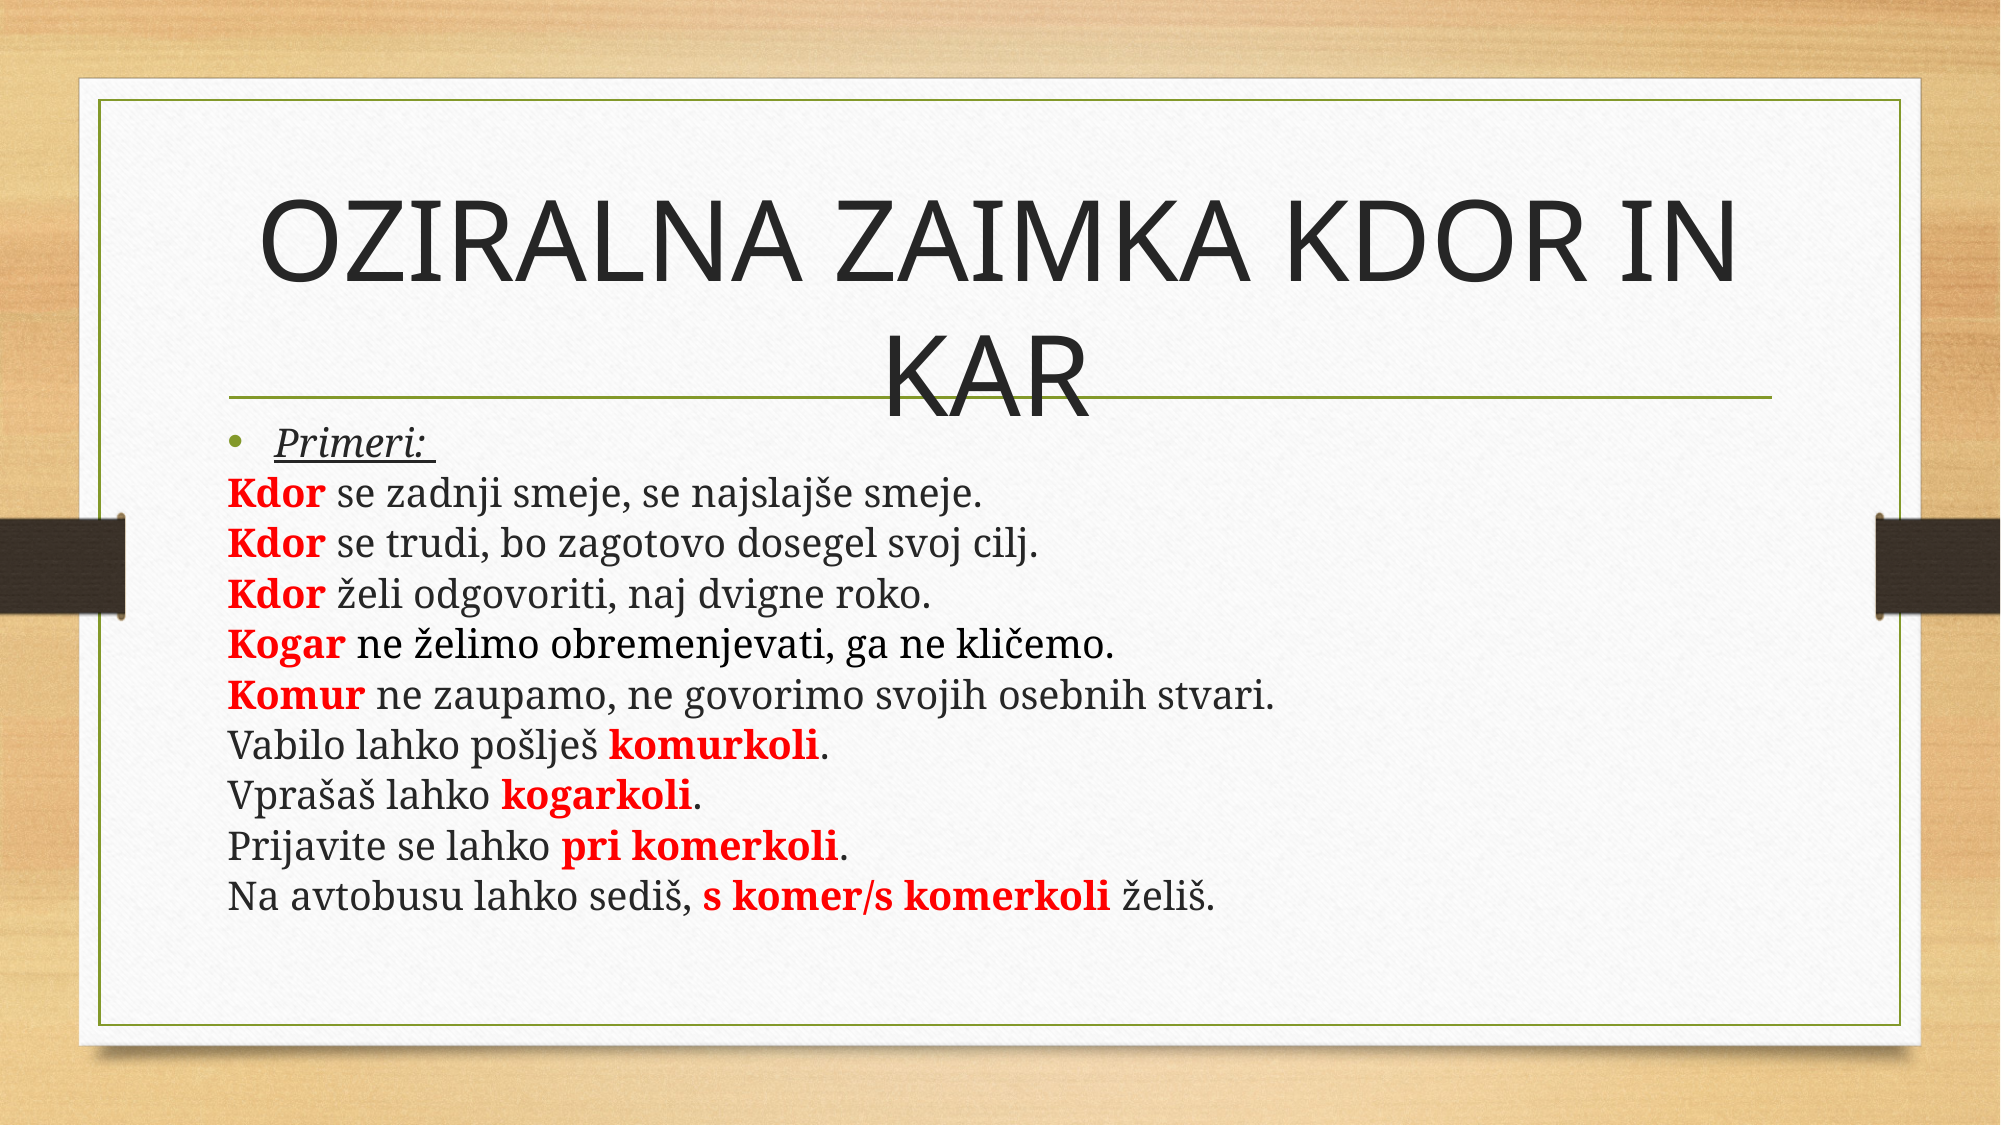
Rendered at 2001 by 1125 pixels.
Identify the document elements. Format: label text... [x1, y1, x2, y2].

title OZIRALNA ZAIMKA KDOR IN KAR [212, 161, 1788, 376]
list Primeri: Kdor se zadnji smeje, se najslajše smeje. Kdor se trudi, bo zagotovo dosegel svoj cilj. Kdor želi odgovoriti, naj dvigne roko. Kogar ne želimo obremenjevati, ga ne kličemo. Komur ne zaupamo, ne govorimo svojih osebnih stvari. Vabilo lahko pošlješ komurkoli. Vprašaš lahko kogarkoli. Prijavite se lahko pri komerkoli. Na avtobusu lahko sediš, s komer/s komerkoli želiš. [212, 419, 1788, 1044]
